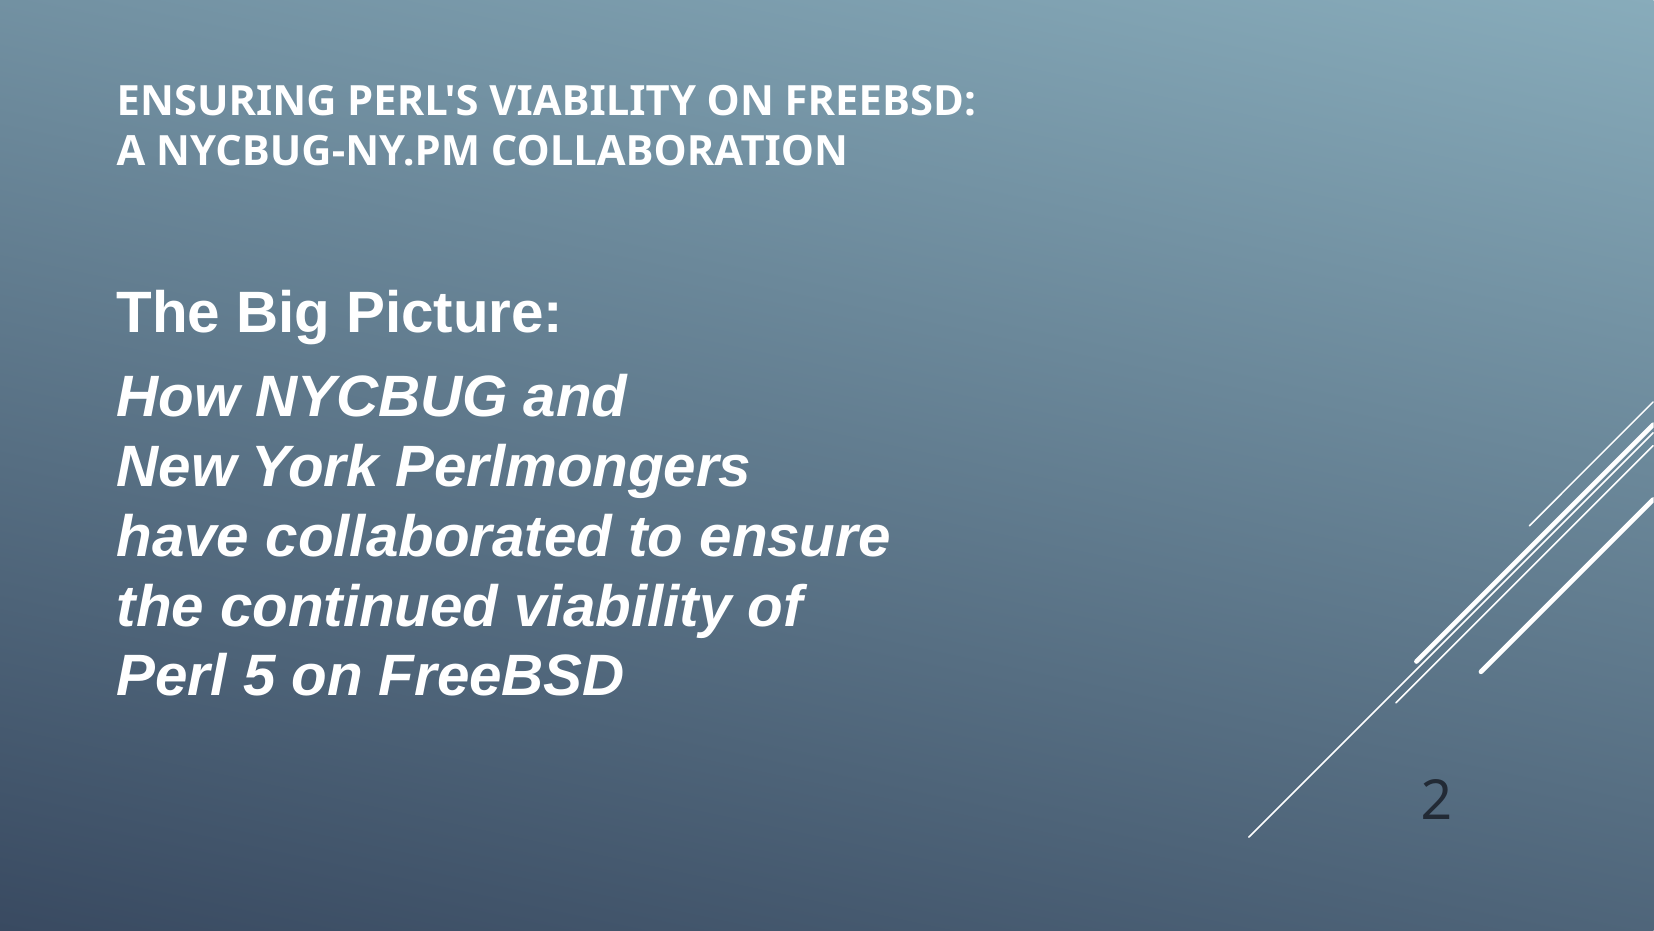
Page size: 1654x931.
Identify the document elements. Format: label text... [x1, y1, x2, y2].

title Ensuring Perl's Viability on FreeBSD: A NYCBUG-NY.PM Collaboration [101, 21, 1260, 227]
list The Big Picture: How NYCBUG and New York Perlmongers have collaborated to ensure the continued viability of Perl 5 on FreeBSD [101, 266, 1260, 757]
